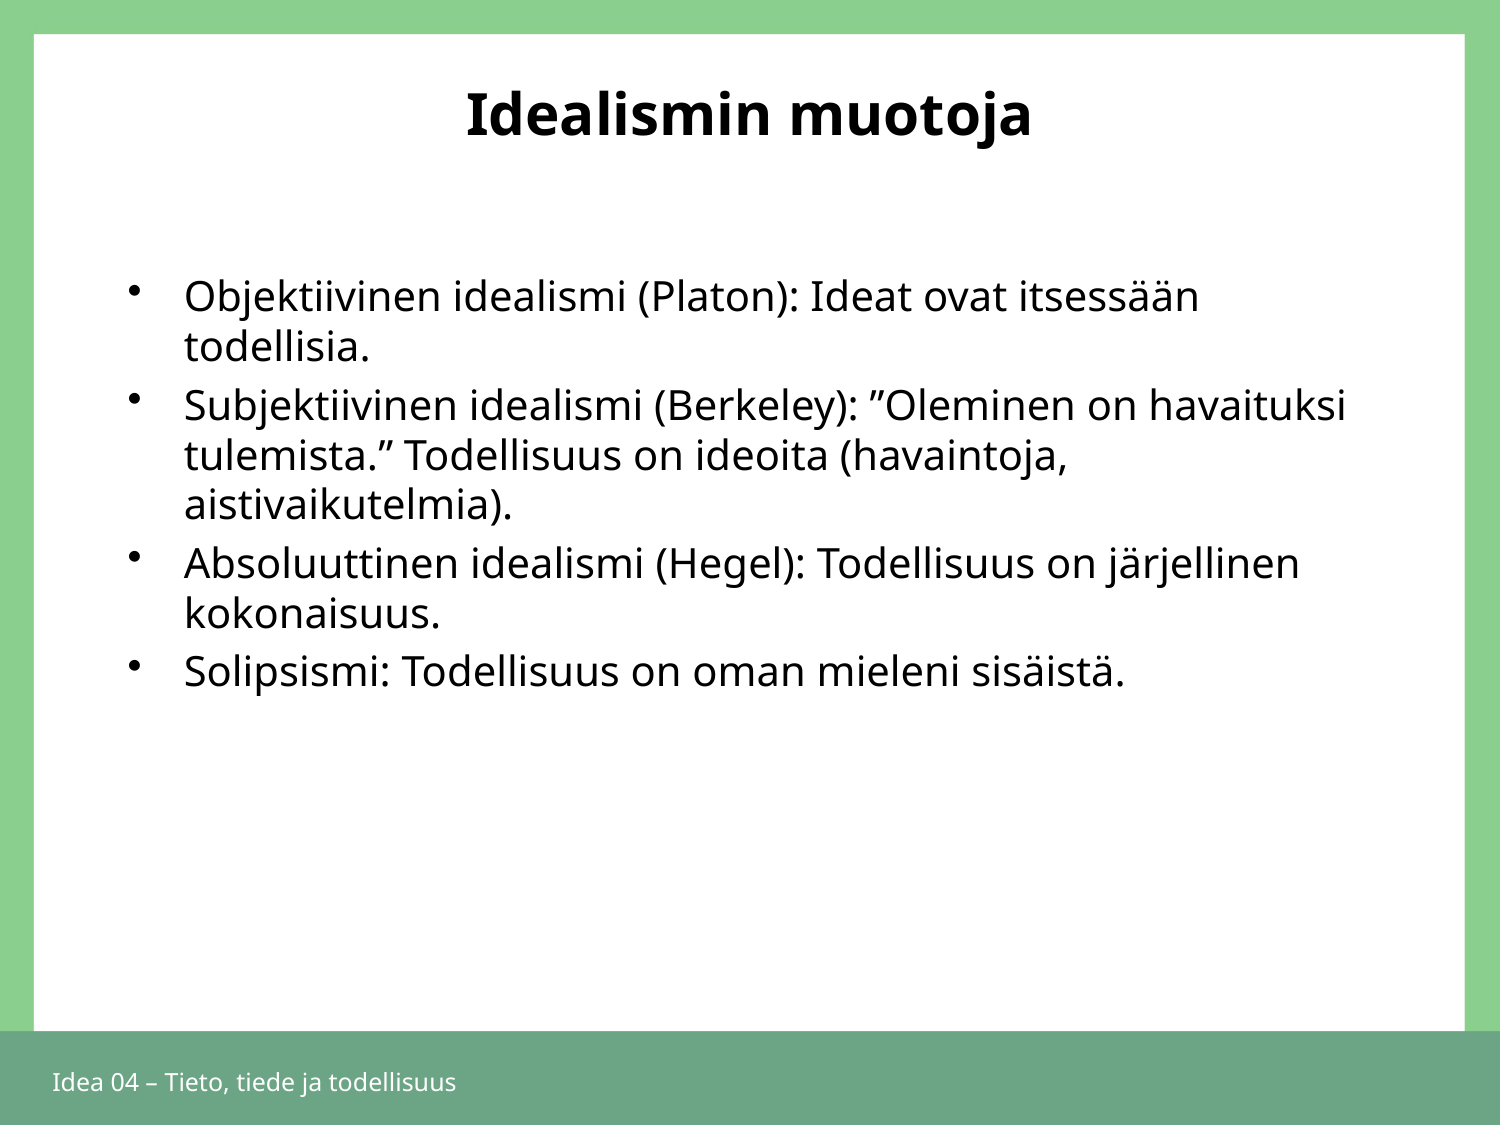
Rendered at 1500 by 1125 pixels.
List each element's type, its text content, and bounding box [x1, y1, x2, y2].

picture [0, 0, 1500, 1125]
list Objektiivinen idealismi (Platon): Ideat ovat itsessään todellisia. Subjektiivinen idealismi (Berkeley): ”Oleminen on havaituksi tulemista.” Todellisuus on ideoita (havaintoja, aistivaikutelmia). Absoluuttinen idealismi (Hegel): Todellisuus on järjellinen kokonaisuus. Solipsismi: Todellisuus on oman mieleni sisäistä. [112, 262, 1388, 1000]
title Idealismin muotoja [112, 37, 1388, 188]
